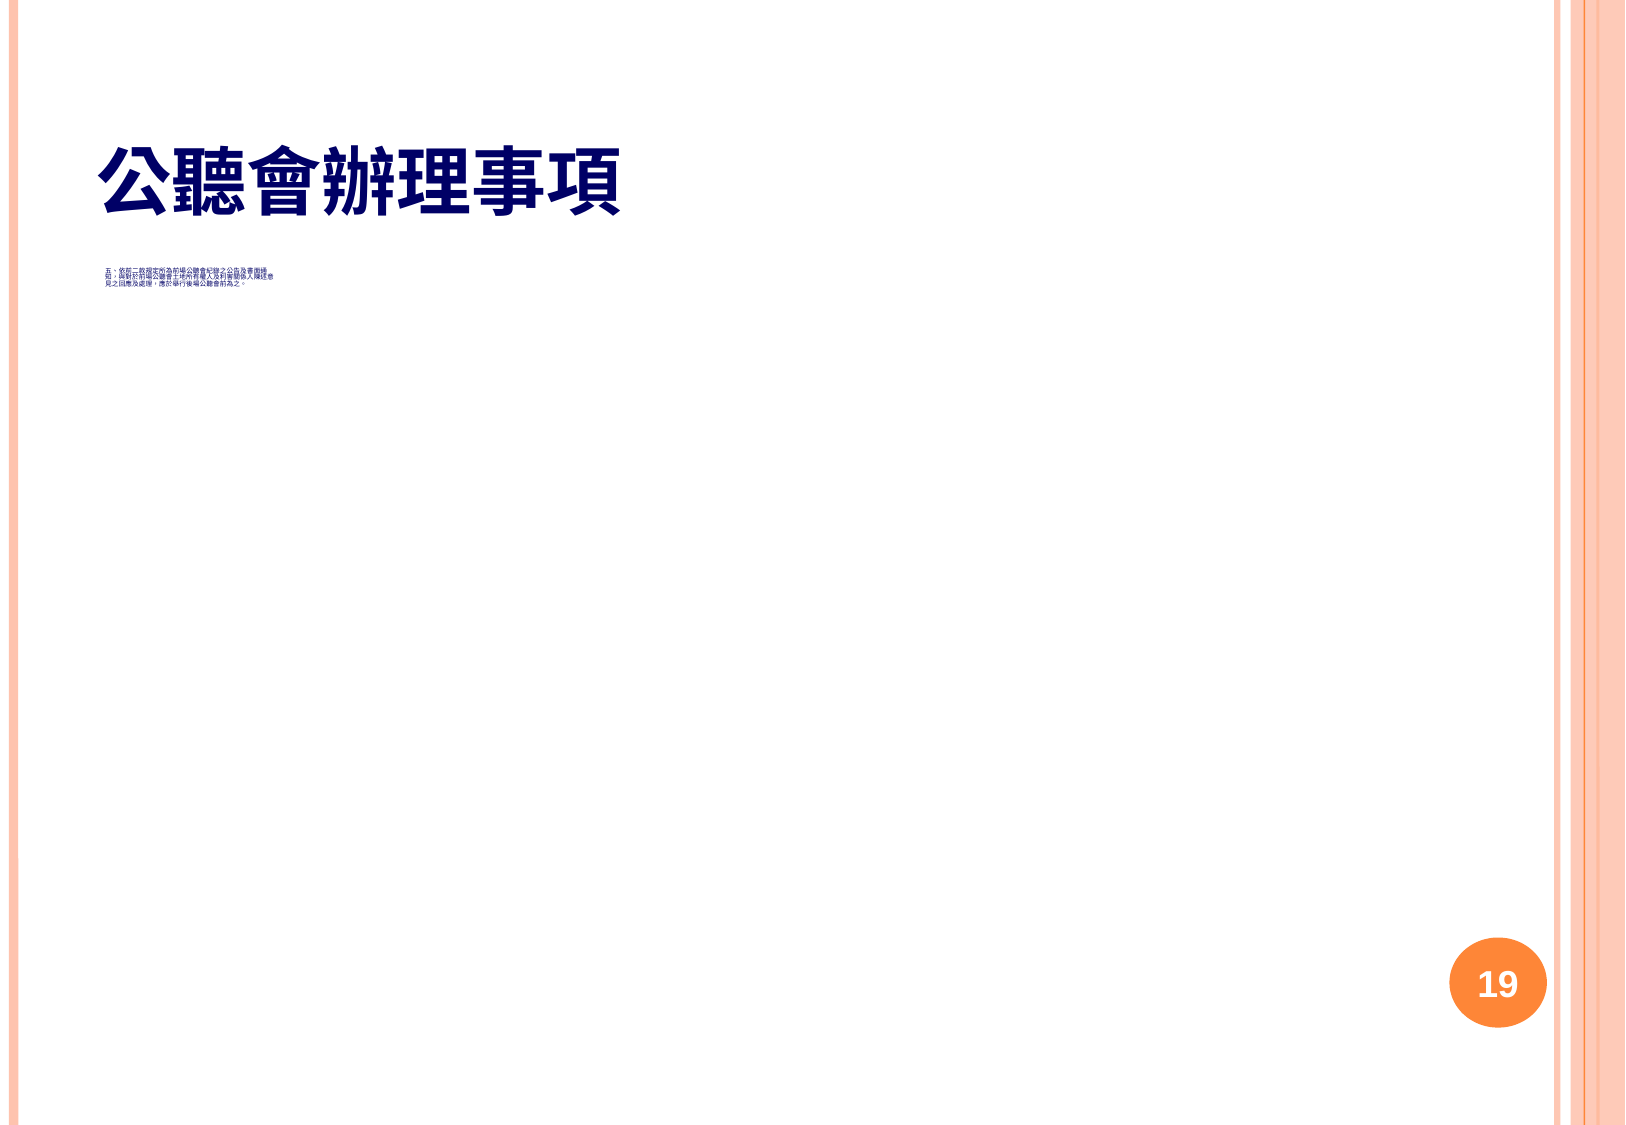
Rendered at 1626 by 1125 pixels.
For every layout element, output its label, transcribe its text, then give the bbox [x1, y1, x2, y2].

list 五、依前二款規定所為前場公聽會紀錄之公告及書面通知，與對於前場公聽會土地所有權人及利害關係人陳述意見之回應及處理，應於舉行後場公聽會前為之。 [81, 262, 1409, 1062]
title 公聽會辦理事項 [81, 45, 1409, 233]
